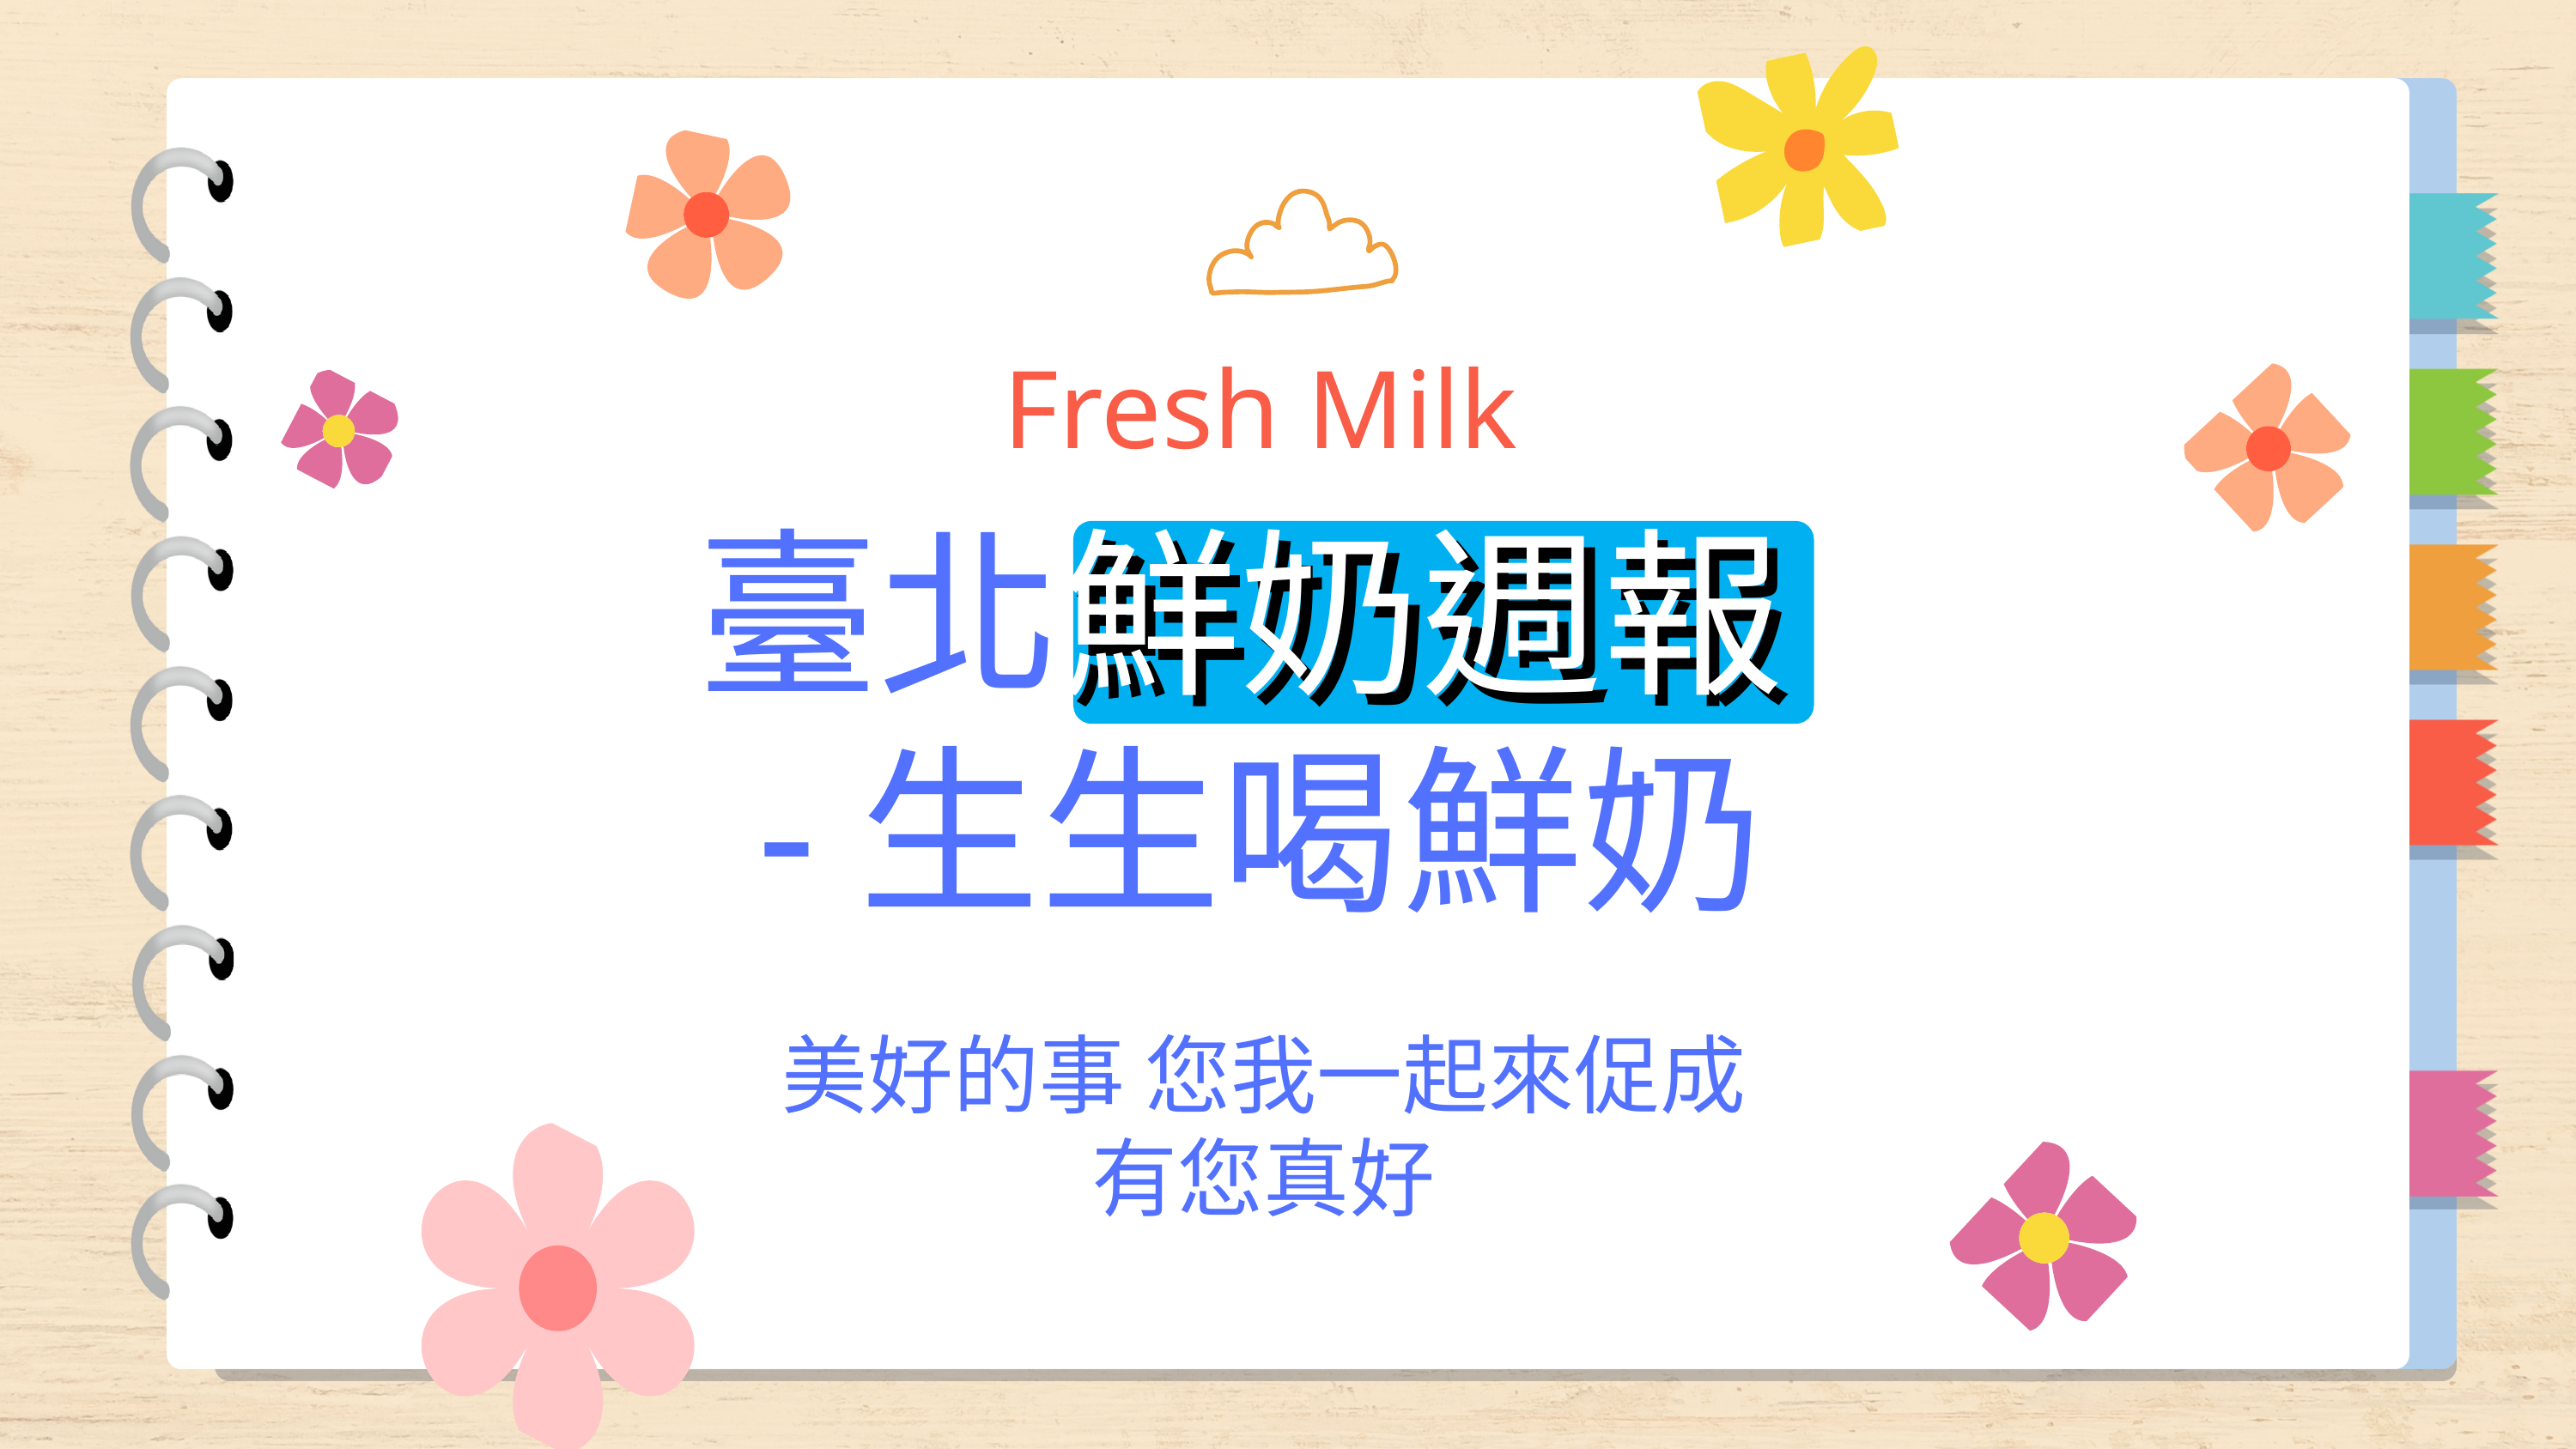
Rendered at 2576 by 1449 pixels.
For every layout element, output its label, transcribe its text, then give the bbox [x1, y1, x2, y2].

text_box Fresh Milk [889, 319, 1634, 466]
text_box 美好的事 您我一起來促成 有您真好 [647, 1021, 1881, 1229]
text_box [273, 365, 415, 506]
text_box [130, 148, 234, 1301]
text_box [614, 122, 814, 320]
text_box [1693, 38, 1915, 258]
text_box [1942, 1135, 2162, 1355]
text_box 臺北鮮奶週報 -生生喝鮮奶 [644, 500, 1879, 940]
text_box [343, 1083, 773, 1449]
text_box [1205, 185, 1400, 297]
text_box [2178, 357, 2374, 553]
